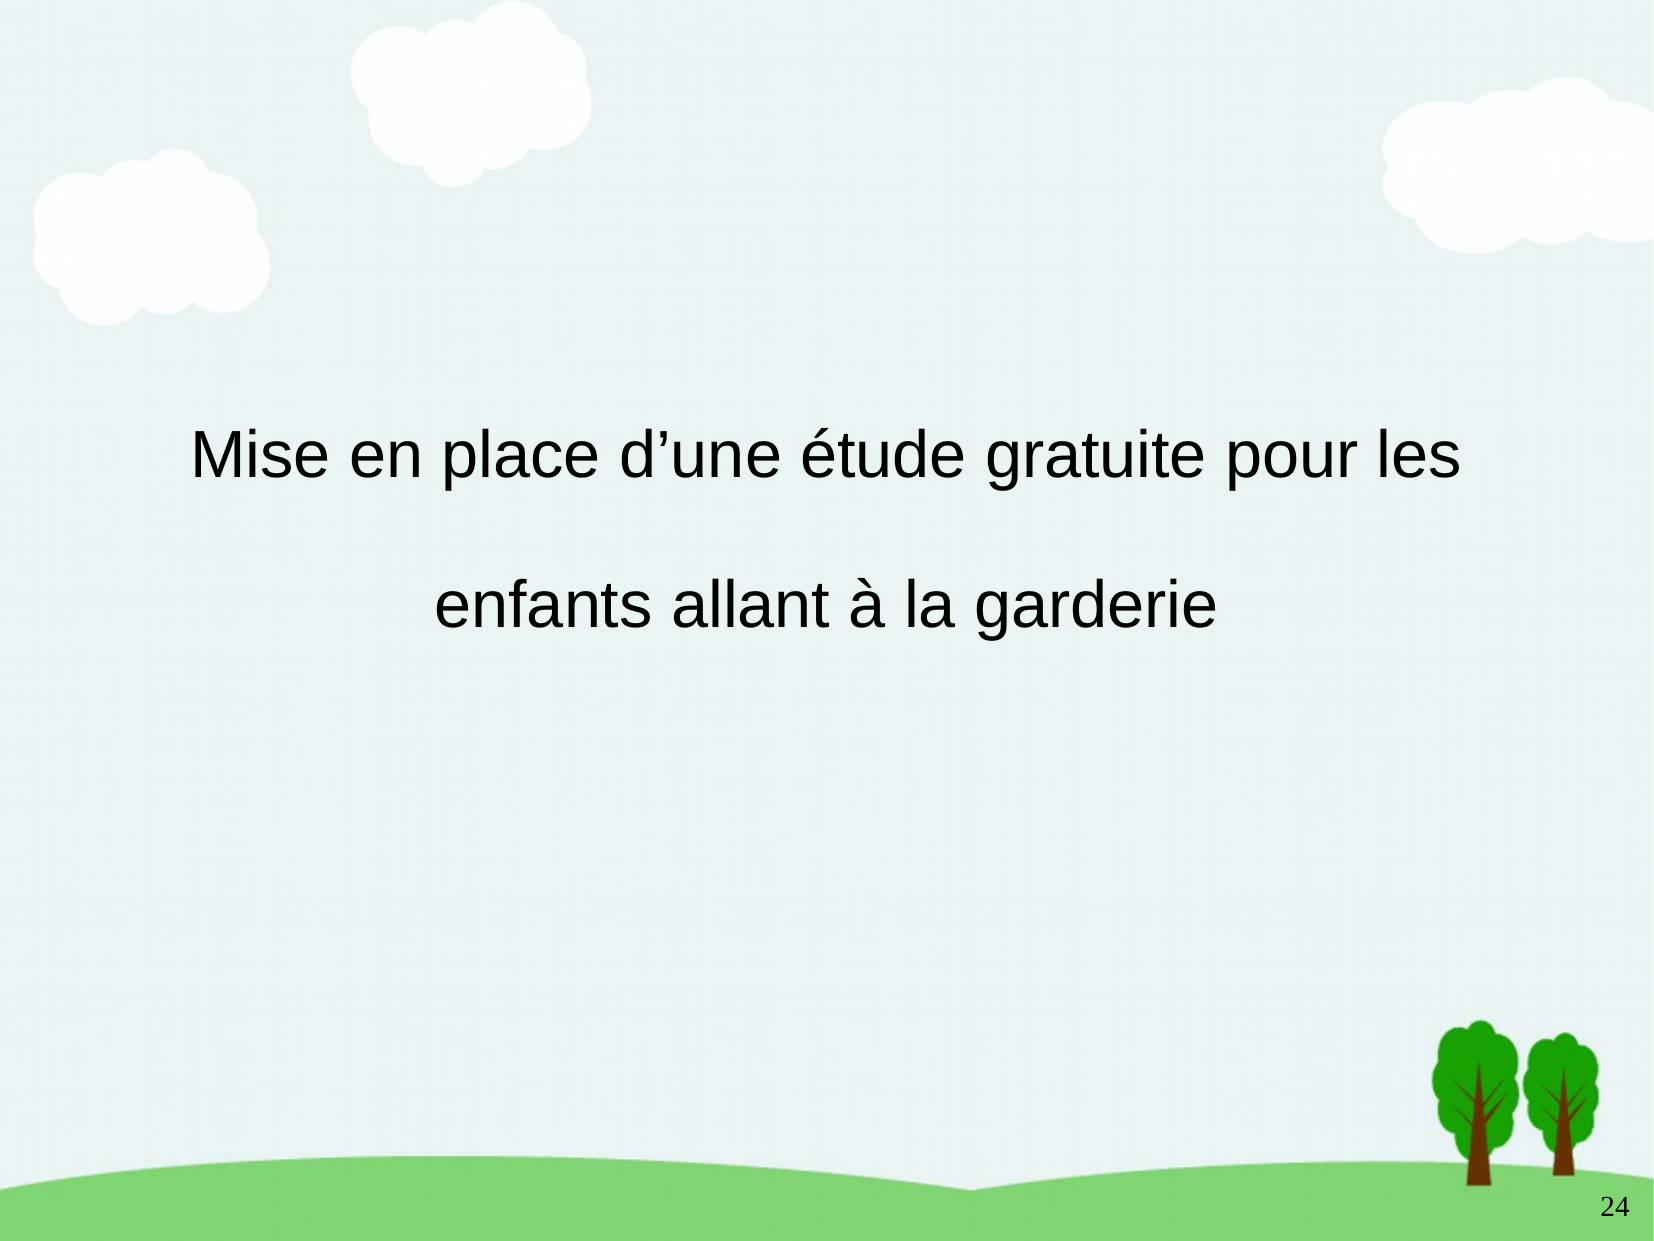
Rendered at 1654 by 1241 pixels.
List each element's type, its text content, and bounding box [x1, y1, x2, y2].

picture [0, 0, 1654, 1241]
subtitle Mise en place d’une étude gratuite pour les enfants allant à la garderie [82, 49, 1571, 1010]
